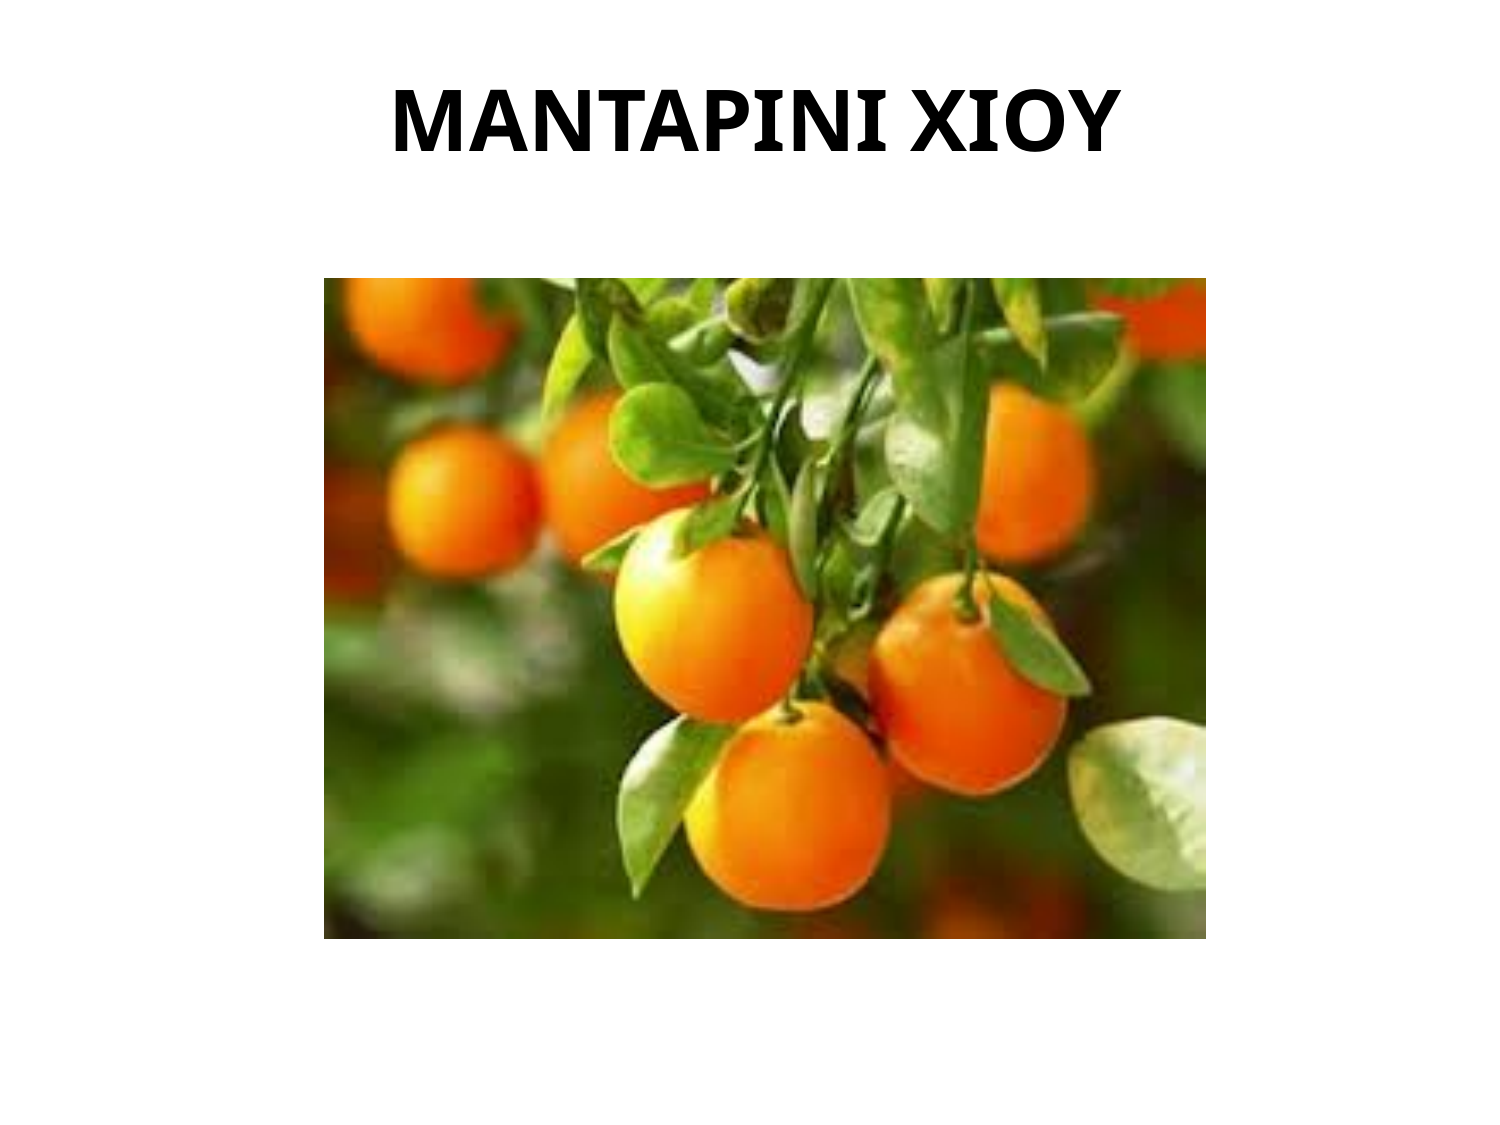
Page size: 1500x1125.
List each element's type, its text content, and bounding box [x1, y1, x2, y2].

picture [324, 278, 1206, 939]
title ΜΑΝΤΑΡΙΝΙ ΧΙΟΥ [118, 59, 1394, 213]
